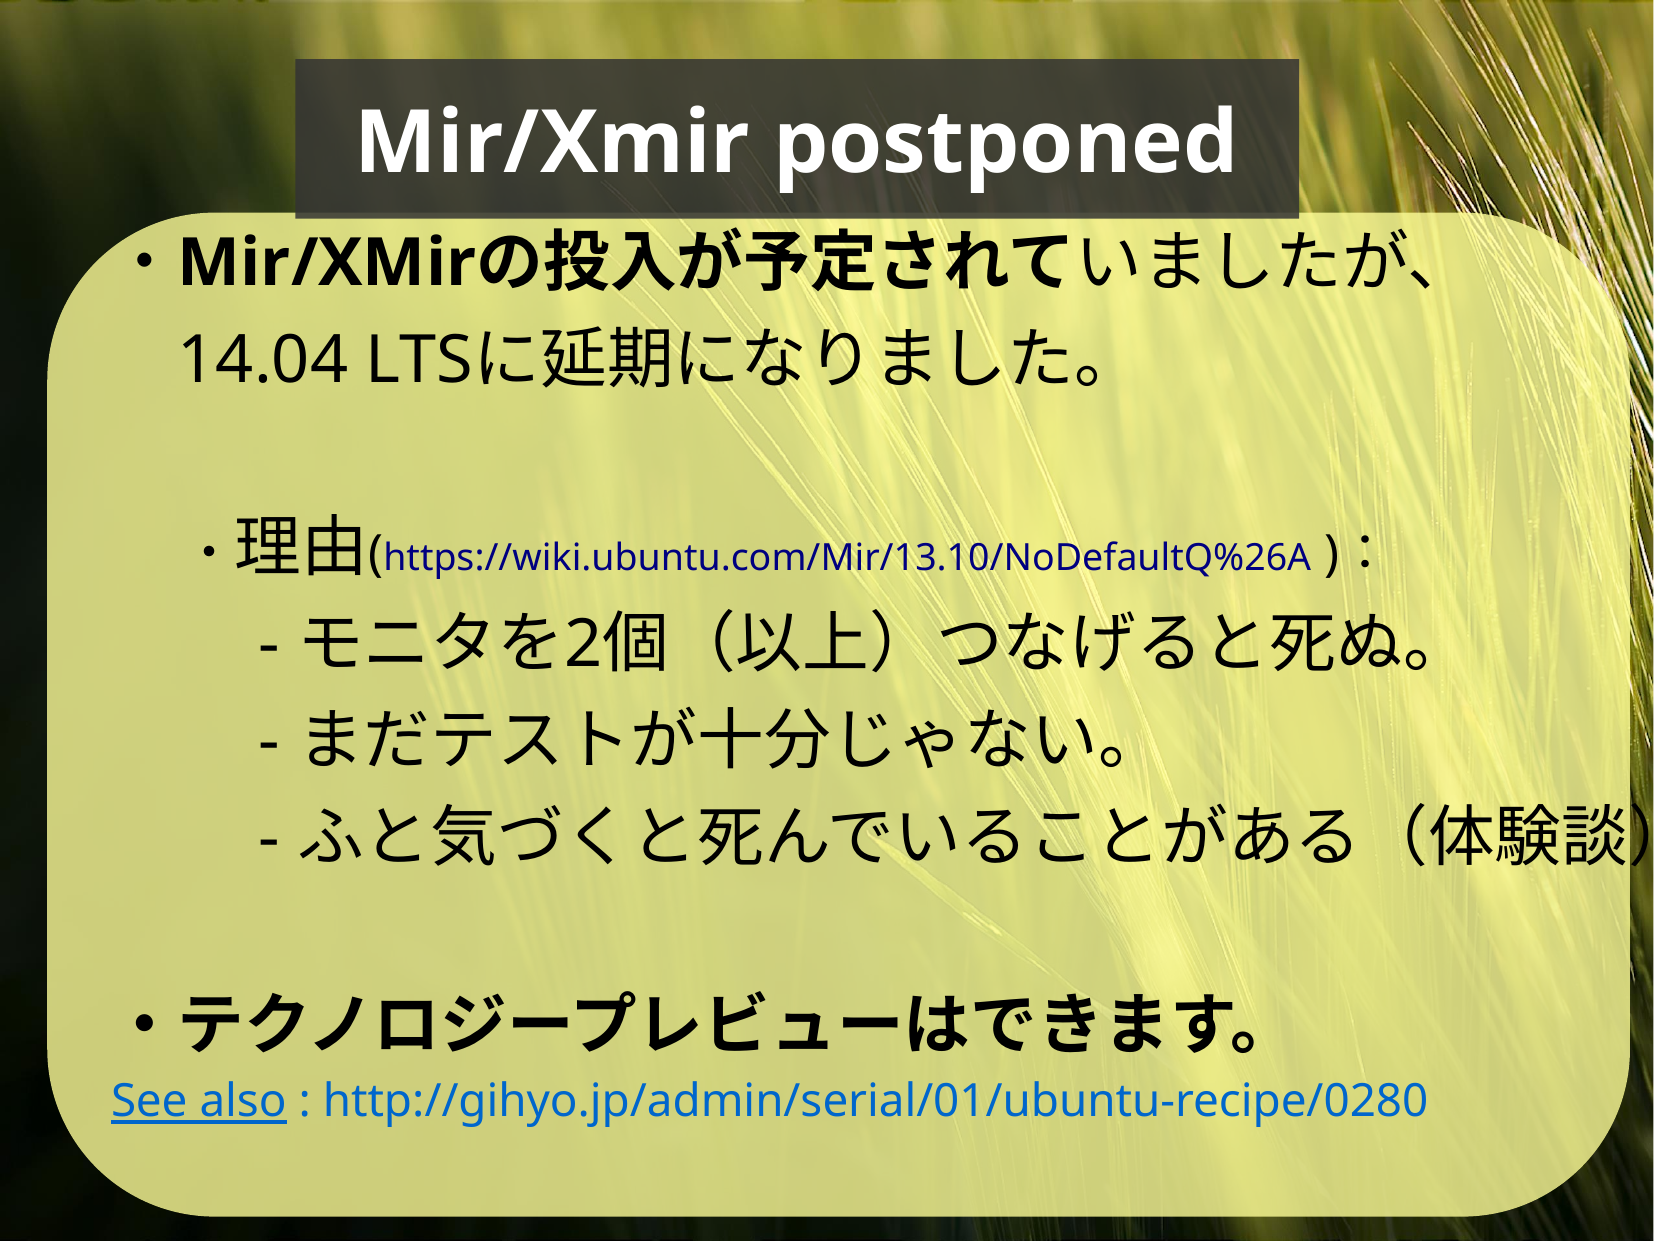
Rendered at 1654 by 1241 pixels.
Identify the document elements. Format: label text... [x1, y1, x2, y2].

picture [0, 0, 1654, 1241]
text_box Mir/Xmir postponed [295, 59, 1300, 219]
text_box ・Mir/XMirの投入が予定されていましたが、 14.04 LTSに延期になりました。 ・理由(https://wiki.ubuntu.com/Mir/13.10/NoDefaultQ%26A )： - モニタを2個（以上）つなげると死ぬ。 - まだテストが十分じゃない。 - ふと気づくと死んでいることがある（体験談）。 ・テクノロジープレビューはできます。 See also : http://gihyo.jp/admin/serial/01/ubuntu-recipe/0280 [47, 212, 1630, 1217]
